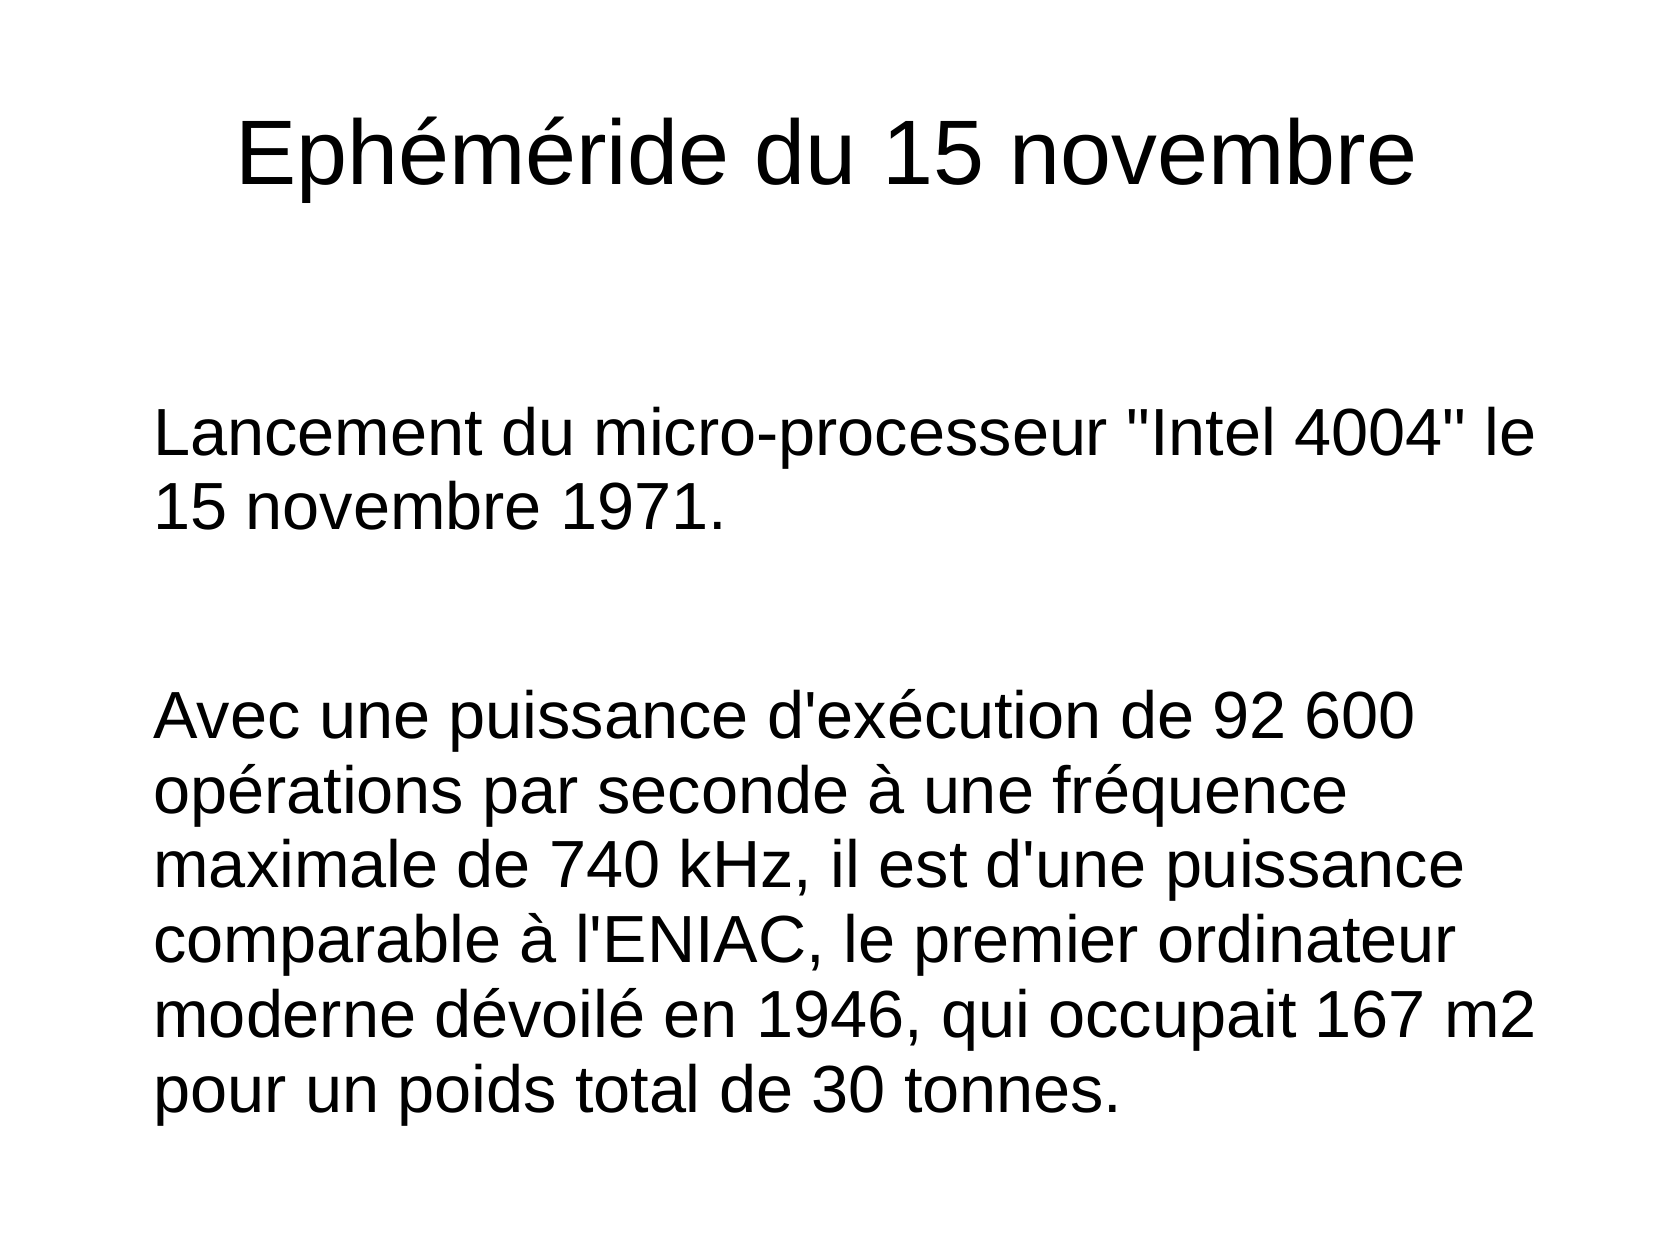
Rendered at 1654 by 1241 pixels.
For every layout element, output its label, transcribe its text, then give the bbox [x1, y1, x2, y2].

title Ephéméride du 15 novembre [82, 49, 1571, 257]
list Lancement du micro-processeur "Intel 4004" le 15 novembre 1971. Avec une puissance d'exécution de 92 600 opérations par seconde à une fréquence maximale de 740 kHz, il est d'une puissance comparable à l'ENIAC, le premier ordinateur moderne dévoilé en 1946, qui occupait 167 m2 pour un poids total de 30 tonnes. [82, 290, 1571, 1127]
